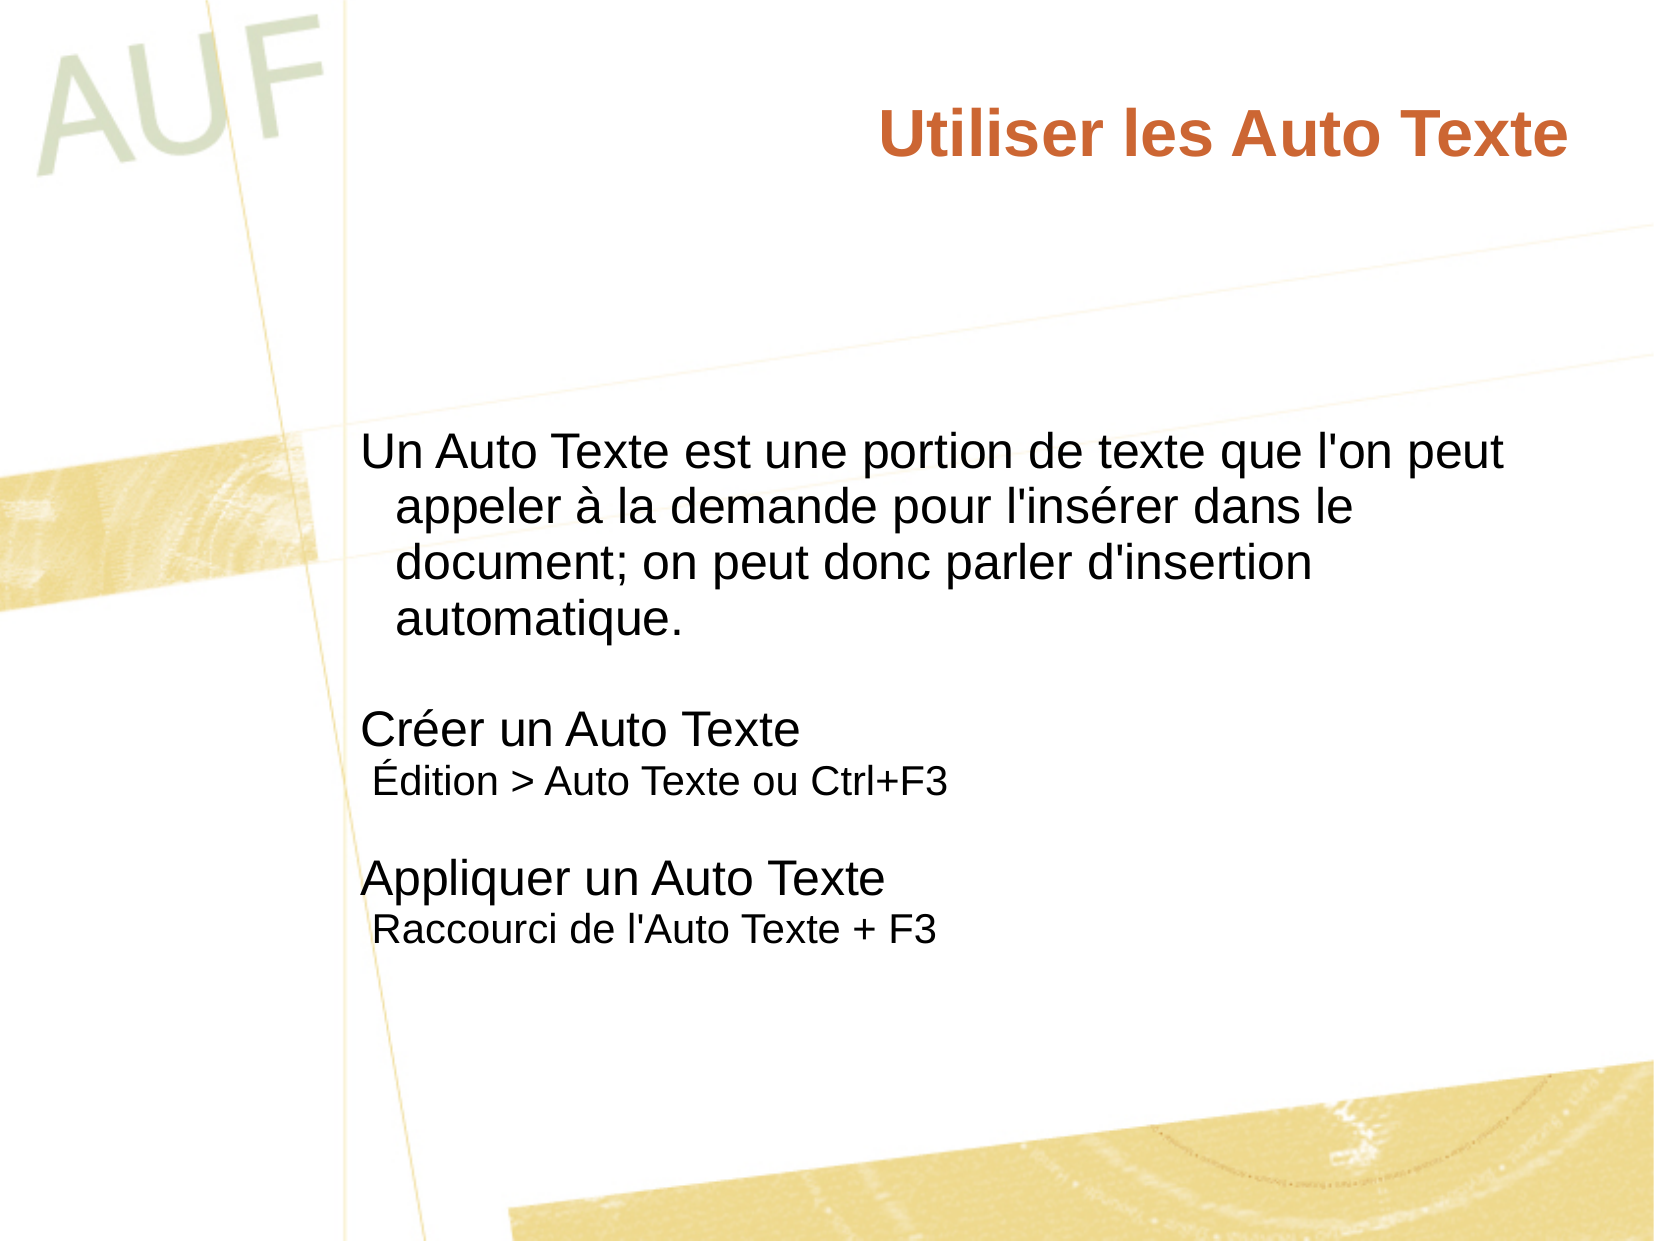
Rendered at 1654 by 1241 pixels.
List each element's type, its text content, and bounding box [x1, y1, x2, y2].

picture [0, 0, 1654, 1241]
title Utiliser les Auto Texte [324, 59, 1571, 207]
subtitle Un Auto Texte est une portion de texte que l'on peut appeler à la demande pour l'insérer dans le document; on peut donc parler d'insertion automatique. Créer un Auto Texte Édition > Auto Texte ou Ctrl+F3 Appliquer un Auto Texte Raccourci de l'Auto Texte + F3 [324, 236, 1571, 1093]
